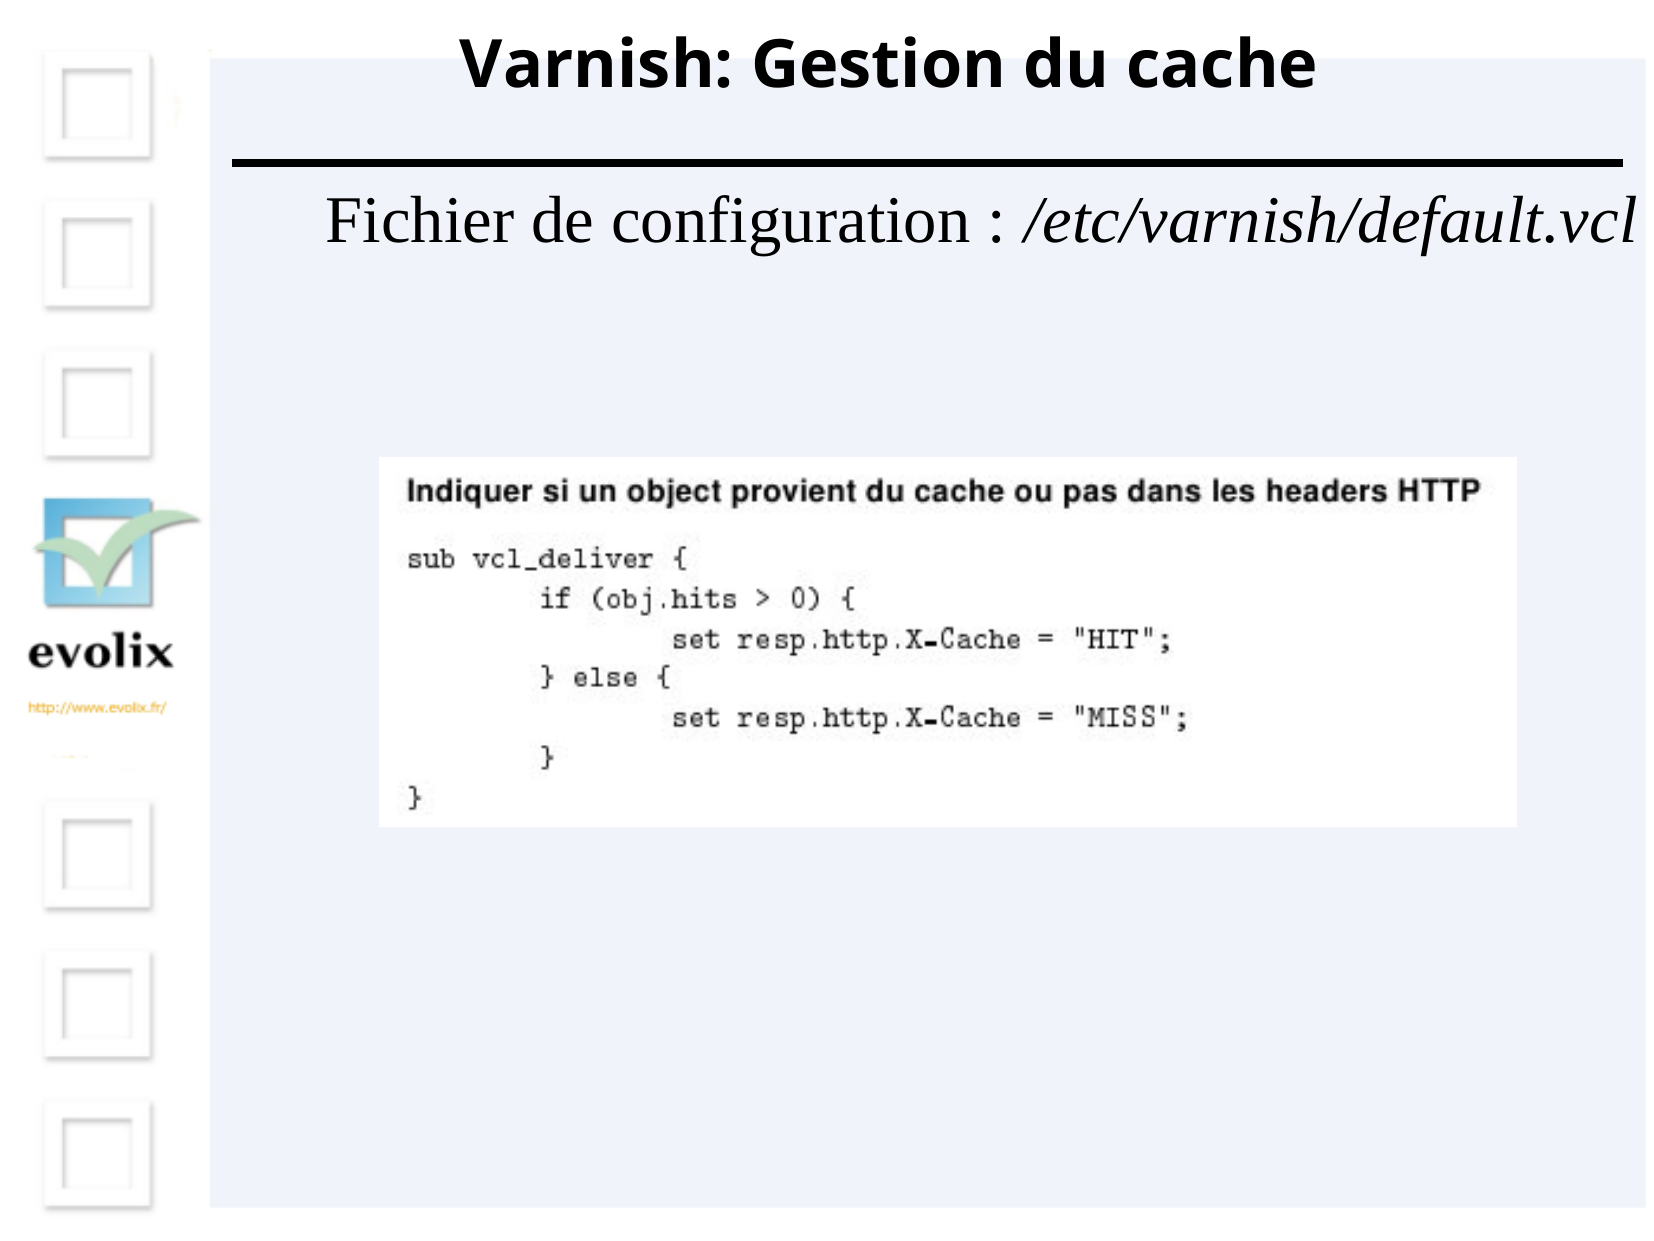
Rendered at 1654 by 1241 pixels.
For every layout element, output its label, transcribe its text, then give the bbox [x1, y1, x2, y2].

picture [0, 49, 1654, 1218]
subtitle Fichier de configuration : /etc/varnish/default.vcl [250, 176, 1654, 339]
title Varnish: Gestion du cache [411, 0, 1386, 124]
